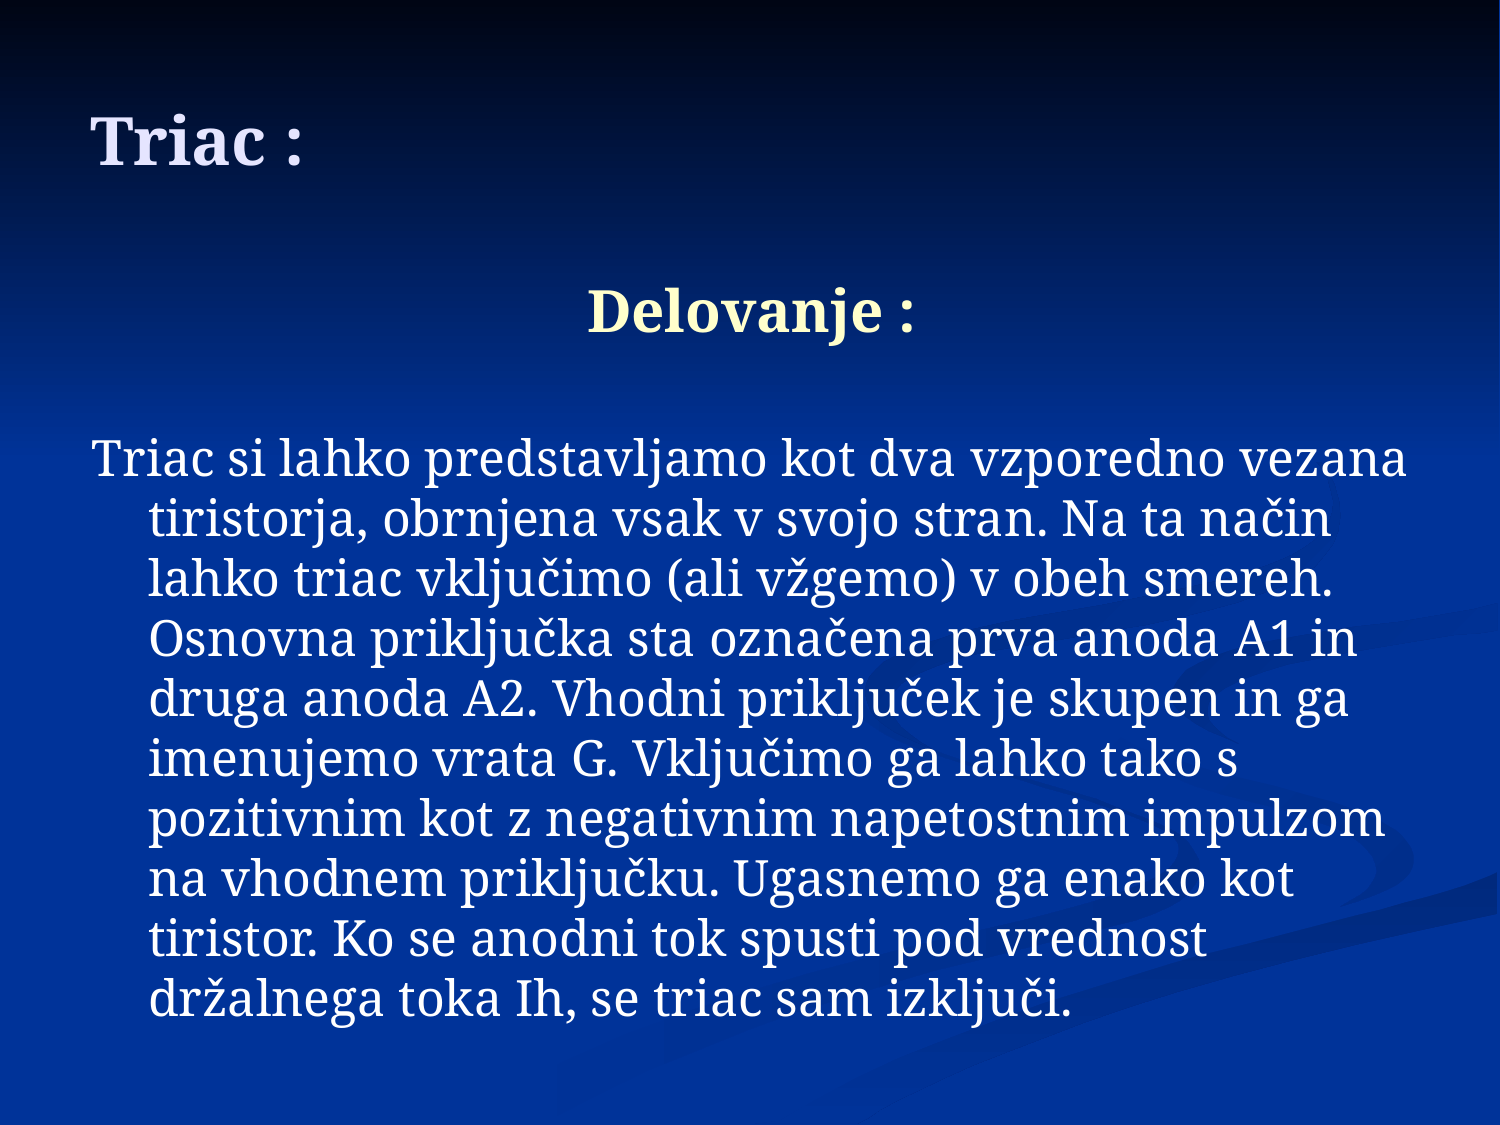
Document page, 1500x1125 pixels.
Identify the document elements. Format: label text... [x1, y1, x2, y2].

list Delovanje : Triac si lahko predstavljamo kot dva vzporedno vezana tiristorja, obrnjena vsak v svojo stran. Na ta način lahko triac vključimo (ali vžgemo) v obeh smereh. Osnovna priključka sta označena prva anoda A1 in druga anoda A2. Vhodni priključek je skupen in ga imenujemo vrata G. Vključimo ga lahko tako s pozitivnim kot z negativnim napetostnim impulzom na vhodnem priključku. Ugasnemo ga enako kot tiristor. Ko se anodni tok spusti pod vrednost držalnega toka Ih, se triac sam izključi. [76, 267, 1427, 988]
title Triac : [75, 45, 1425, 233]
